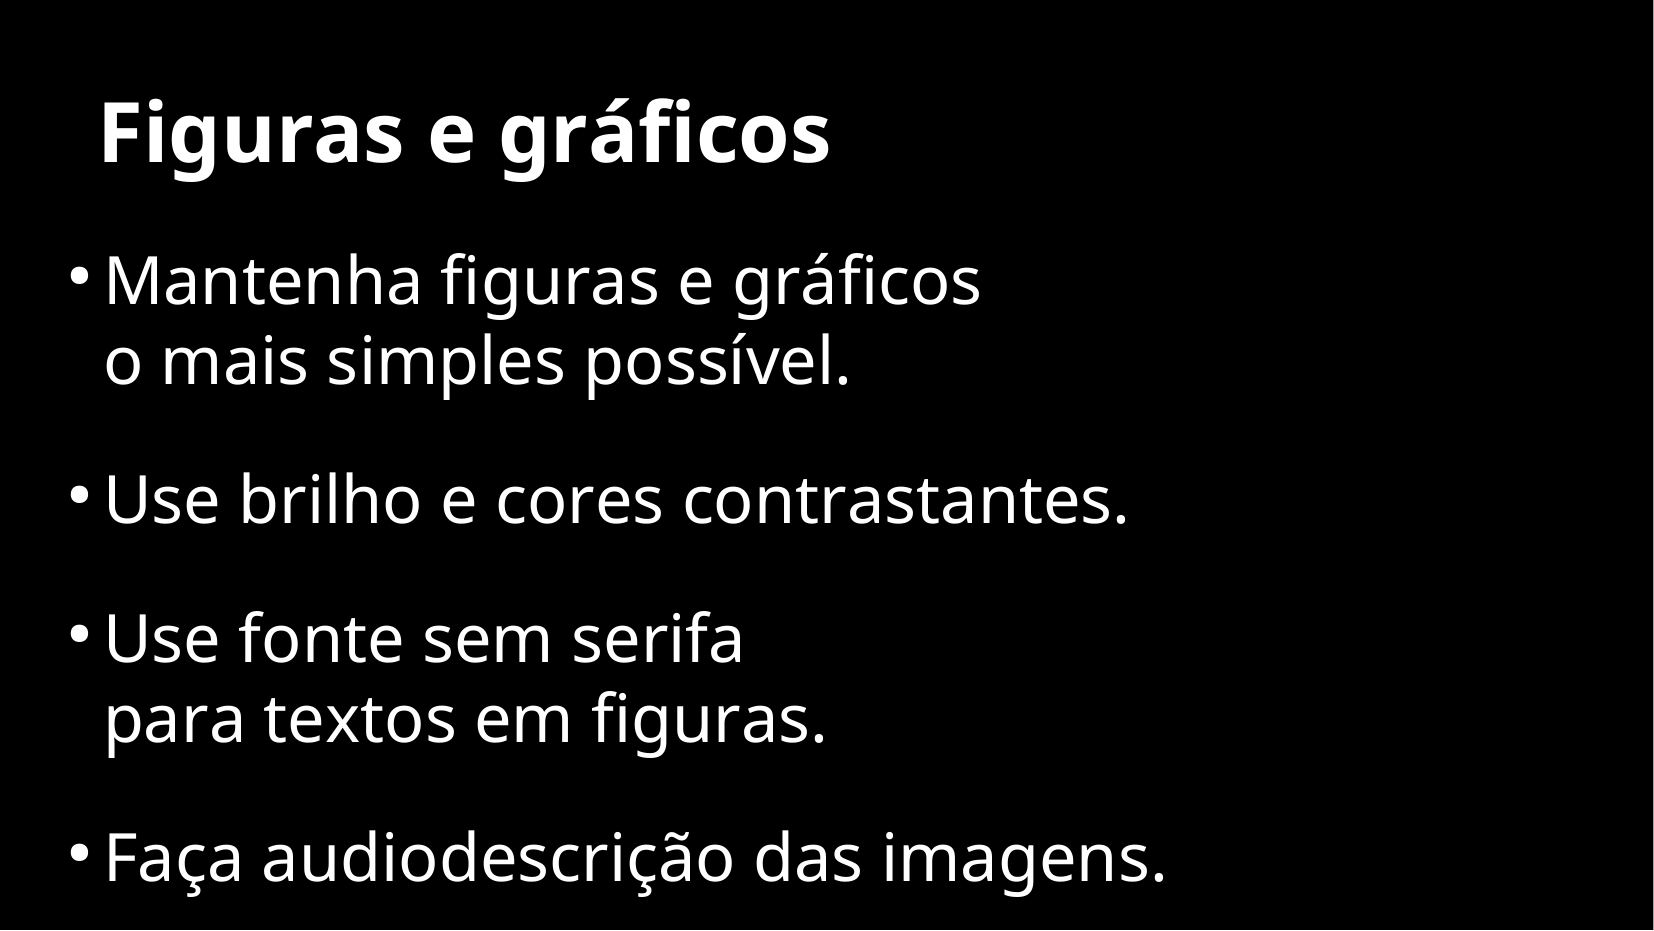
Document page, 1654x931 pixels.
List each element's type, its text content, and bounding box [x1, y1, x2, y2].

text_box Figuras e gráficos [82, 70, 1406, 130]
text_box Mantenha figuras e gráficos o mais simples possível. Use brilho e cores contrastantes. Use fonte sem serifa para textos em figuras. Faça audiodescrição das imagens. [53, 230, 1394, 922]
